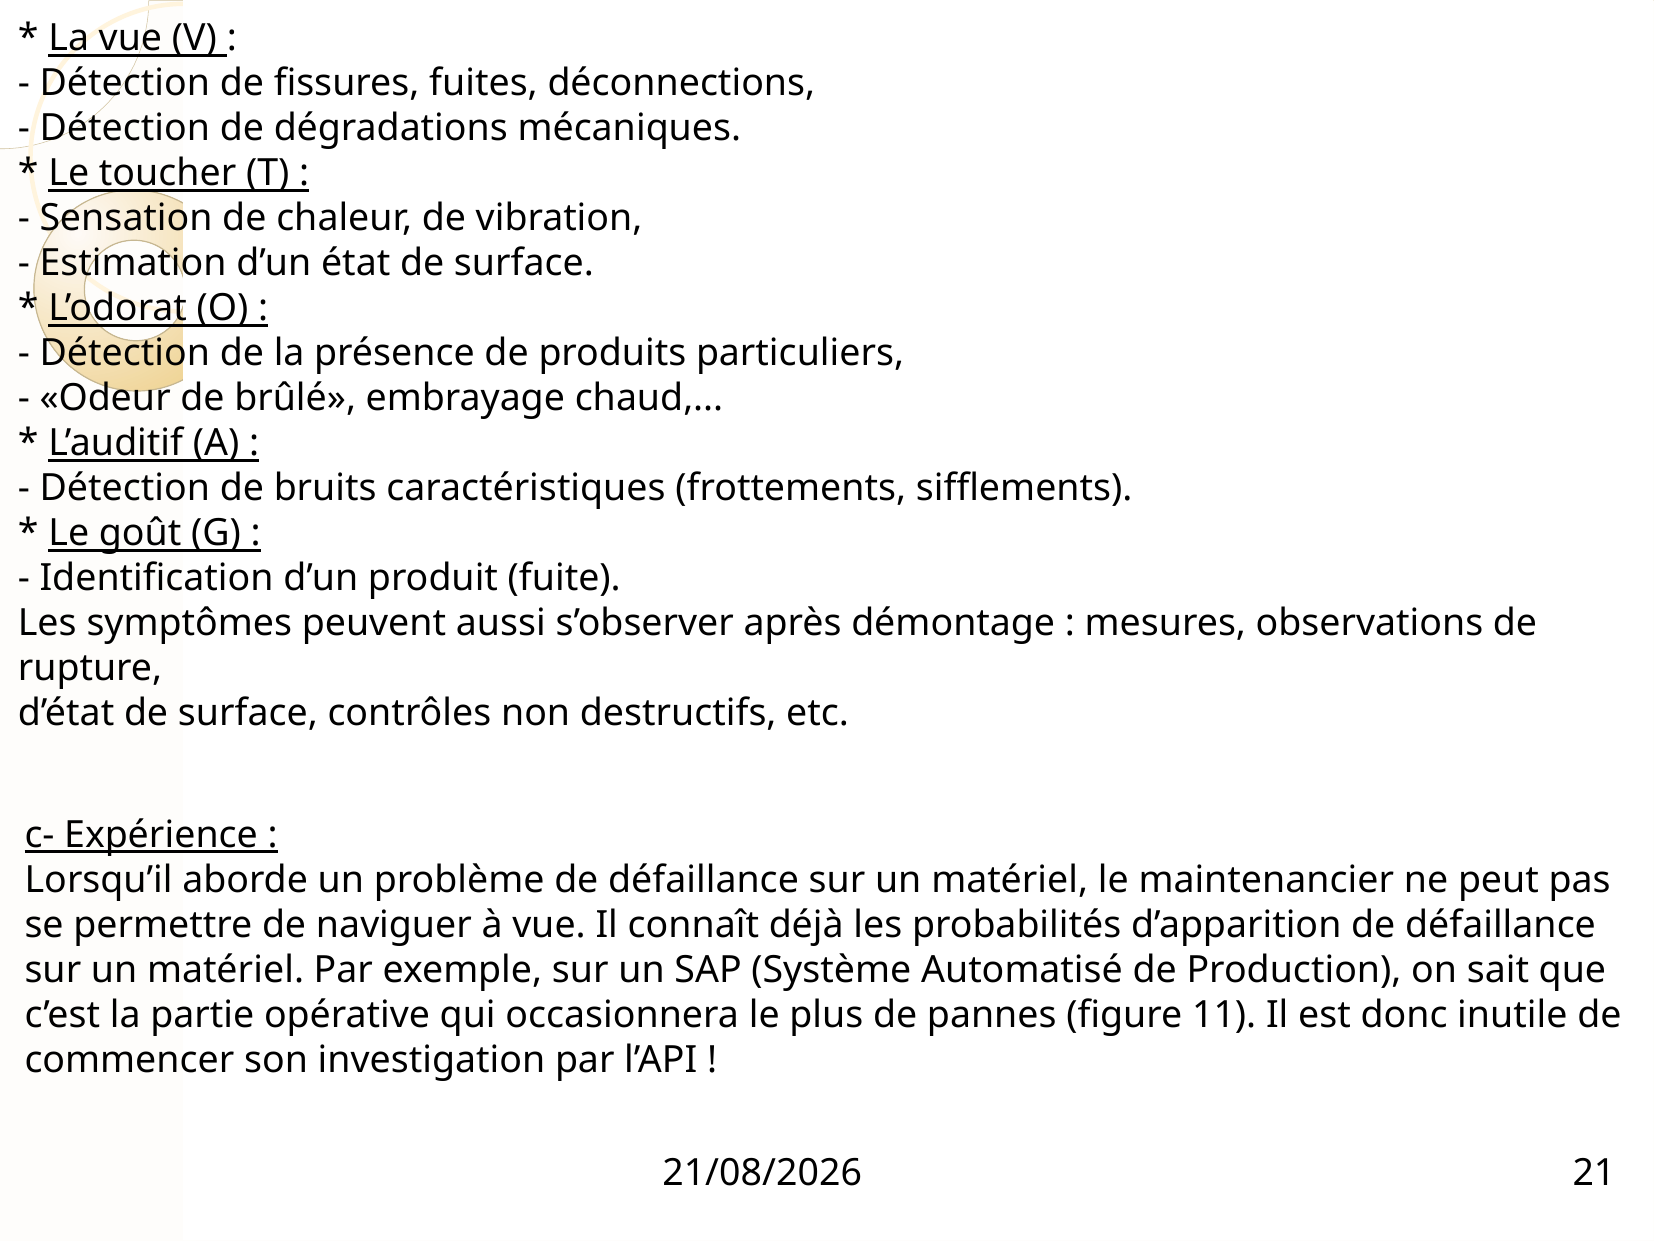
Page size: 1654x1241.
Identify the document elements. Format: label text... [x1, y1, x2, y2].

slide_number <numéro> [1557, 1140, 1641, 1227]
slide_number 02/07/2018 [647, 1140, 1034, 1227]
text_box * La vue (V) : - Détection de fissures, fuites, déconnections, - Détection de dégradations mécaniques. * Le toucher (T) : - Sensation de chaleur, de vibration, - Estimation d’un état de surface. * L’odorat (O) : - Détection de la présence de produits particuliers, - «Odeur de brûlé», embrayage chaud,... * L’auditif (A) : - Détection de bruits caractéristiques (frottements, sifflements). * Le goût (G) : - Identification d’un produit (fuite). Les symptômes peuvent aussi s’observer après démontage : mesures, observations de rupture, d’état de surface, contrôles non destructifs, etc. [3, 5, 1625, 741]
text_box c- Expérience : Lorsqu’il aborde un problème de défaillance sur un matériel, le maintenancier ne peut pas se permettre de naviguer à vue. Il connaît déjà les probabilités d’apparition de défaillance sur un matériel. Par exemple, sur un SAP (Système Automatisé de Production), on sait que c’est la partie opérative qui occasionnera le plus de pannes (figure 11). Il est donc inutile de commencer son investigation par l’API ! [9, 802, 1654, 1133]
